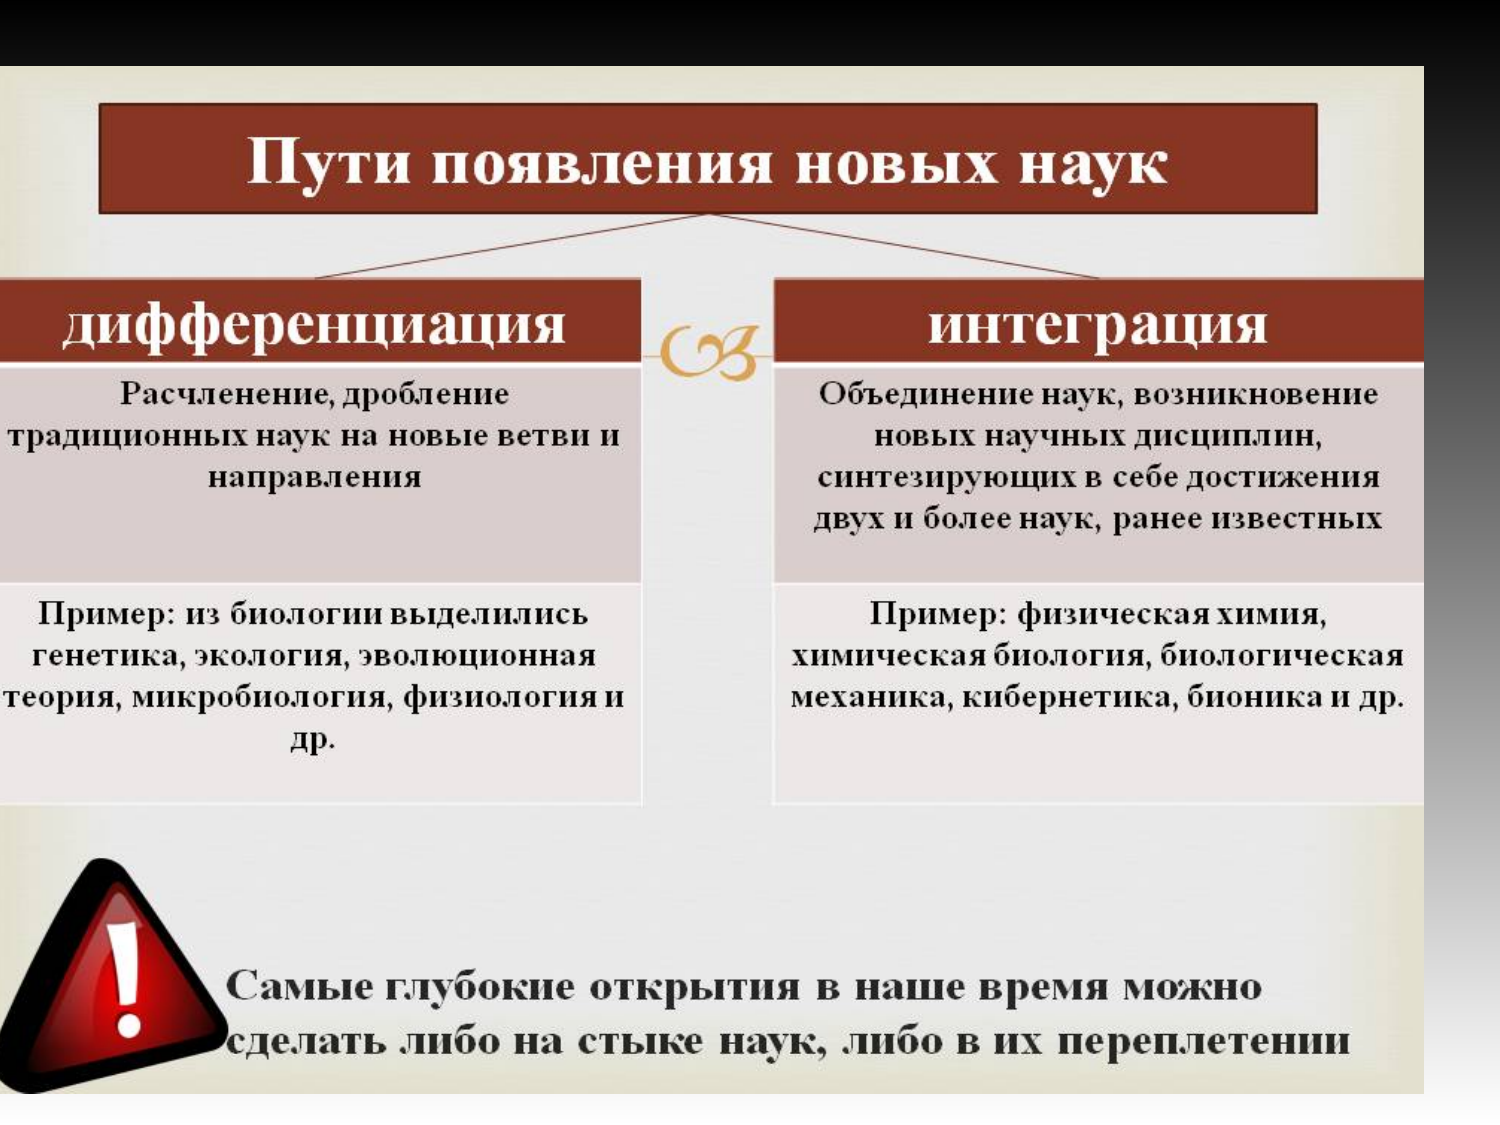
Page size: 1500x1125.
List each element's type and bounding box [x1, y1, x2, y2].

title [75, 45, 1425, 233]
picture [0, 66, 1424, 1094]
